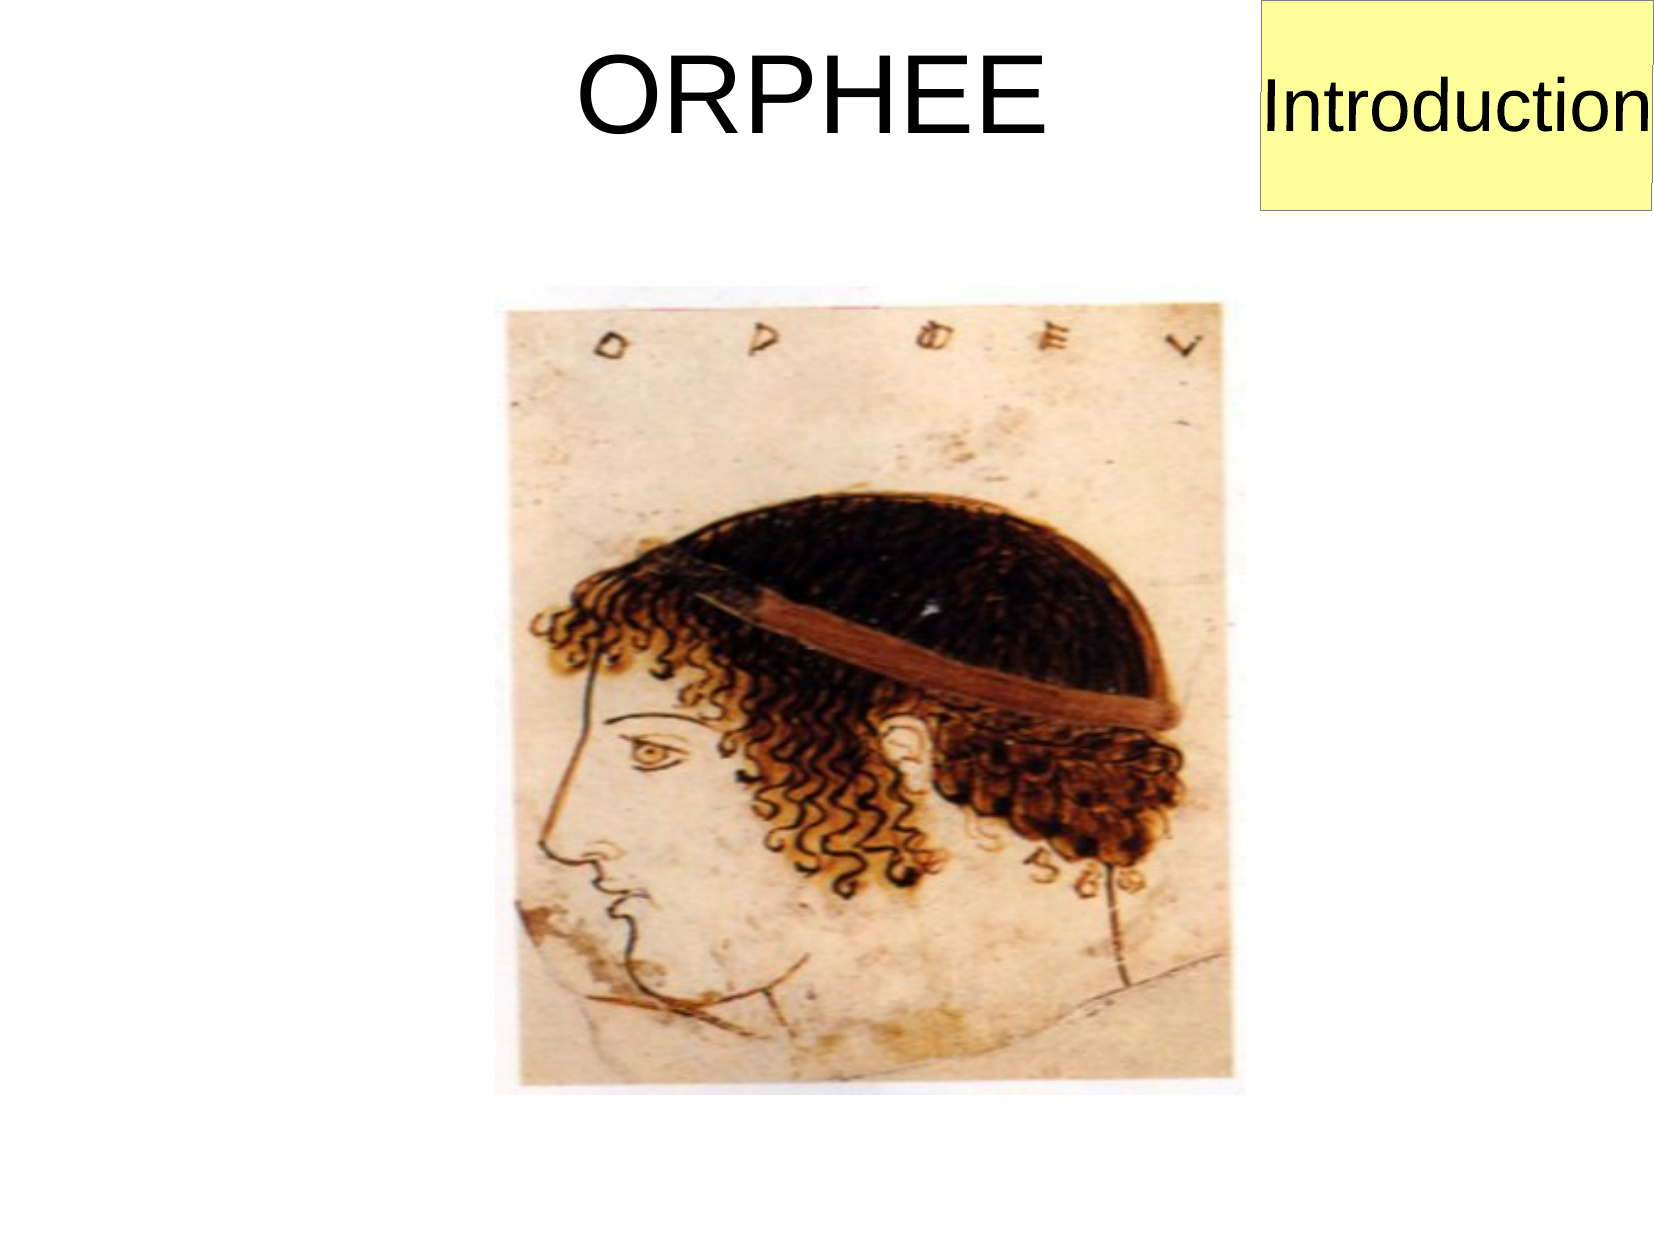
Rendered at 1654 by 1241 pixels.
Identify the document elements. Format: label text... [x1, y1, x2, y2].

picture [495, 286, 1246, 1096]
text_box ORPHEE [560, 24, 1066, 166]
text_box Introduction [1260, 0, 1654, 211]
